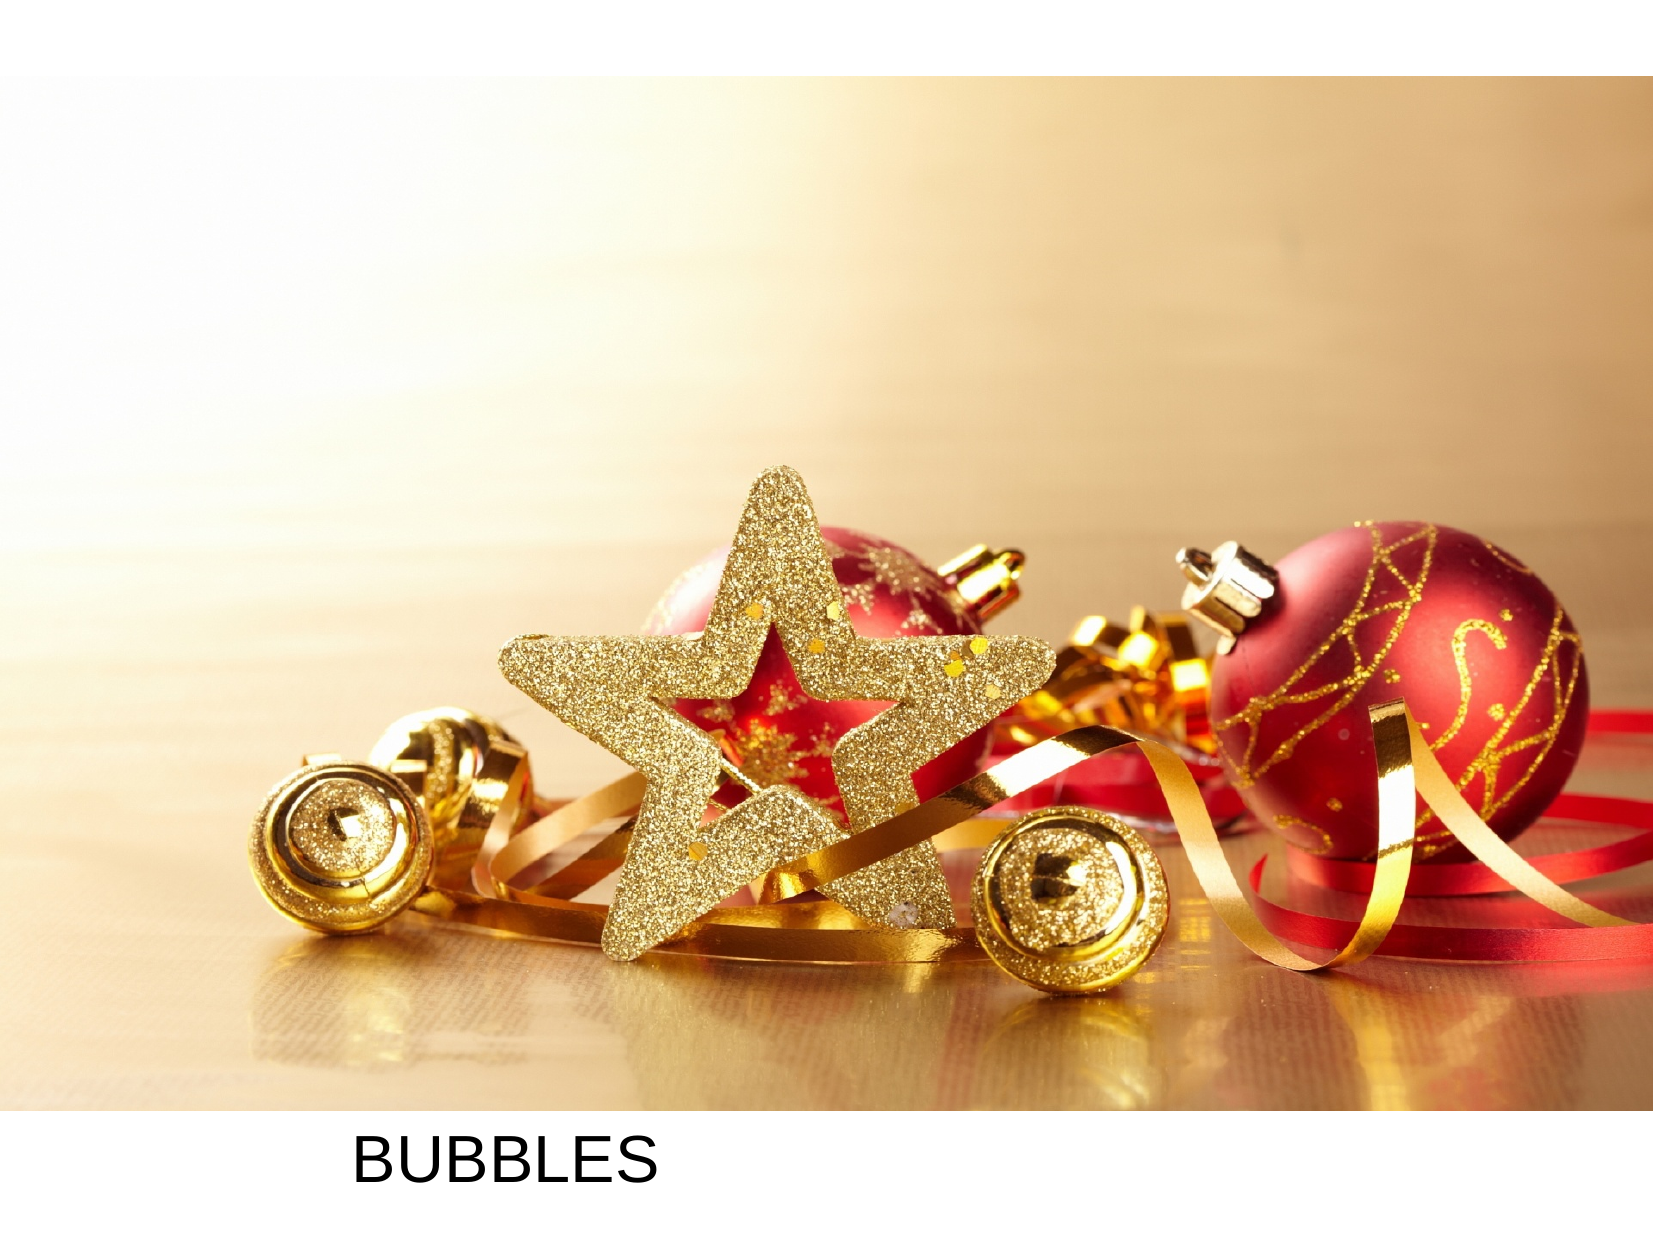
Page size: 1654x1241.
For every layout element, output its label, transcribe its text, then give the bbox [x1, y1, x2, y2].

picture [0, 76, 1653, 1111]
text_box BUBBLES [337, 1115, 804, 1205]
